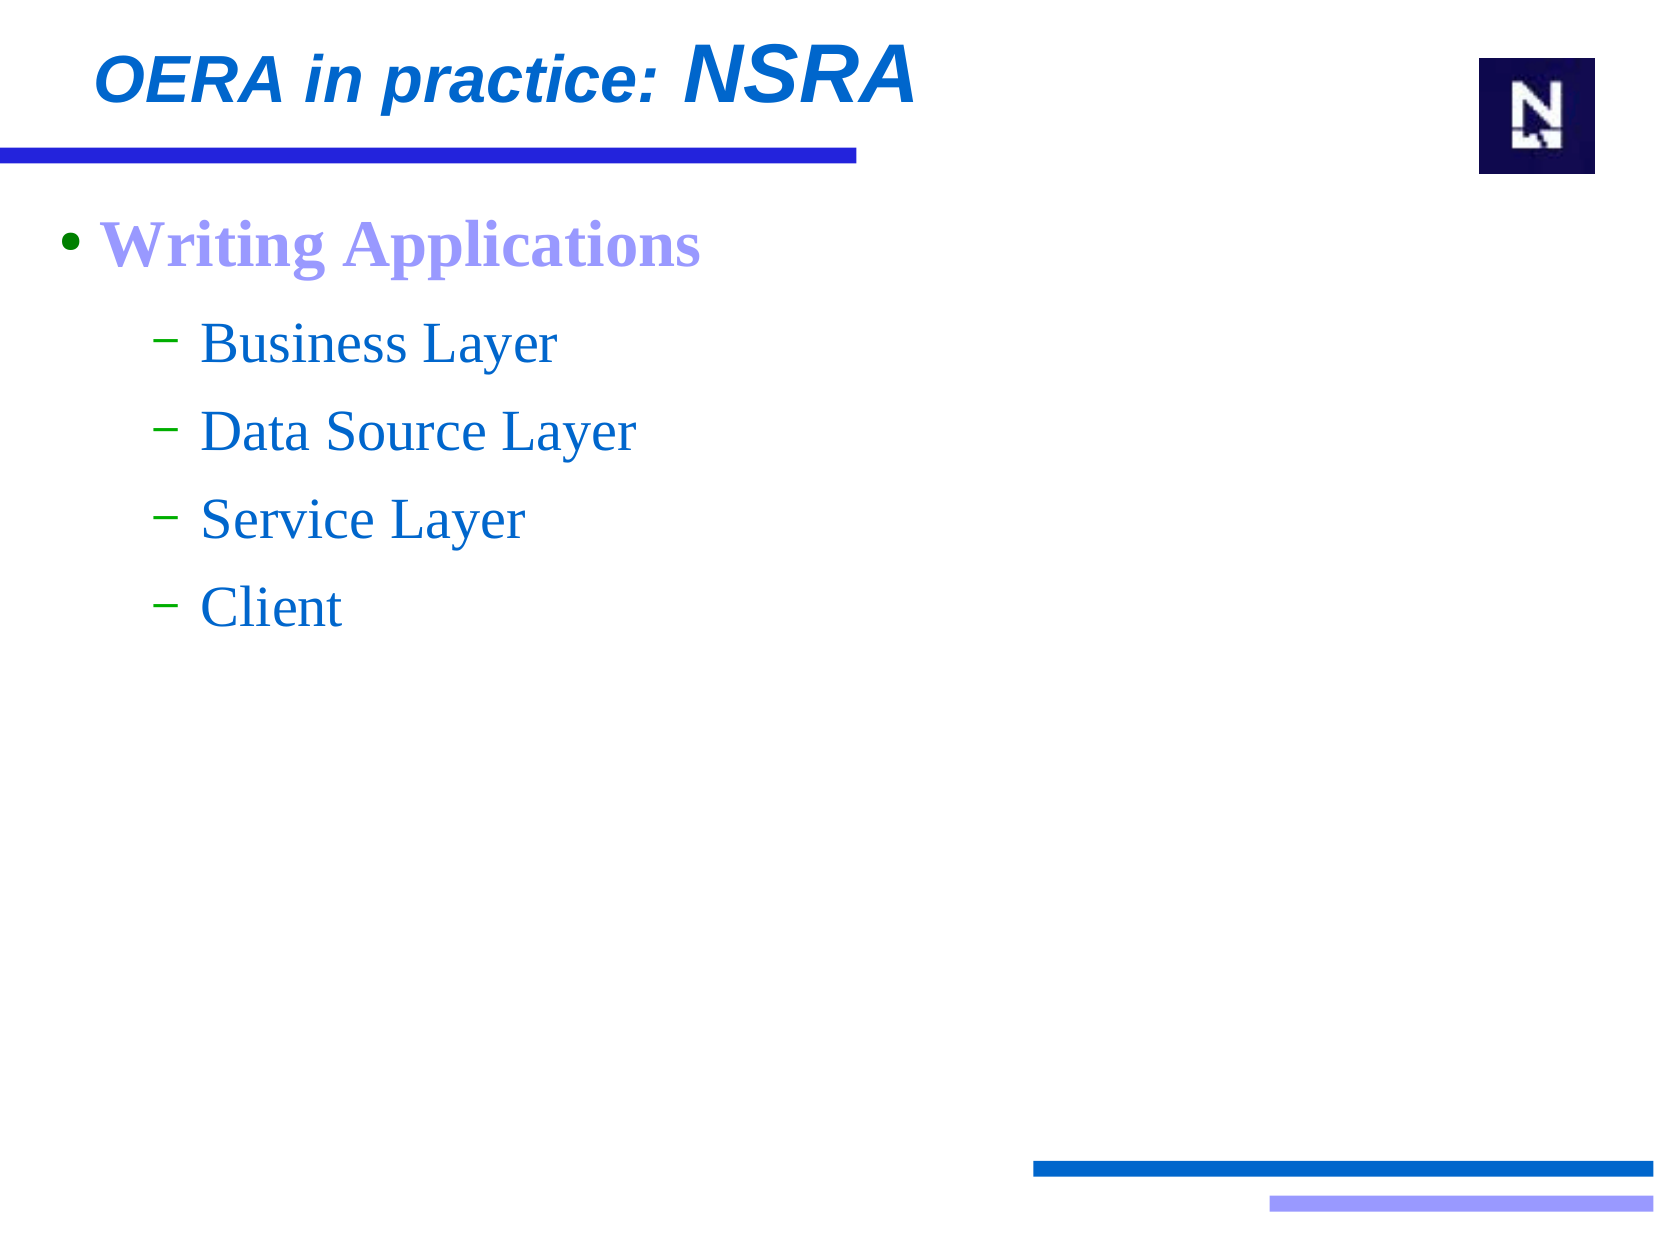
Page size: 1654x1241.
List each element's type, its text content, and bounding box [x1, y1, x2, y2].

picture [1479, 58, 1595, 174]
title OERA in practice: NSRA [93, 0, 1506, 148]
list Writing Applications Business Layer Data Source Layer Service Layer Client [59, 206, 1561, 1132]
